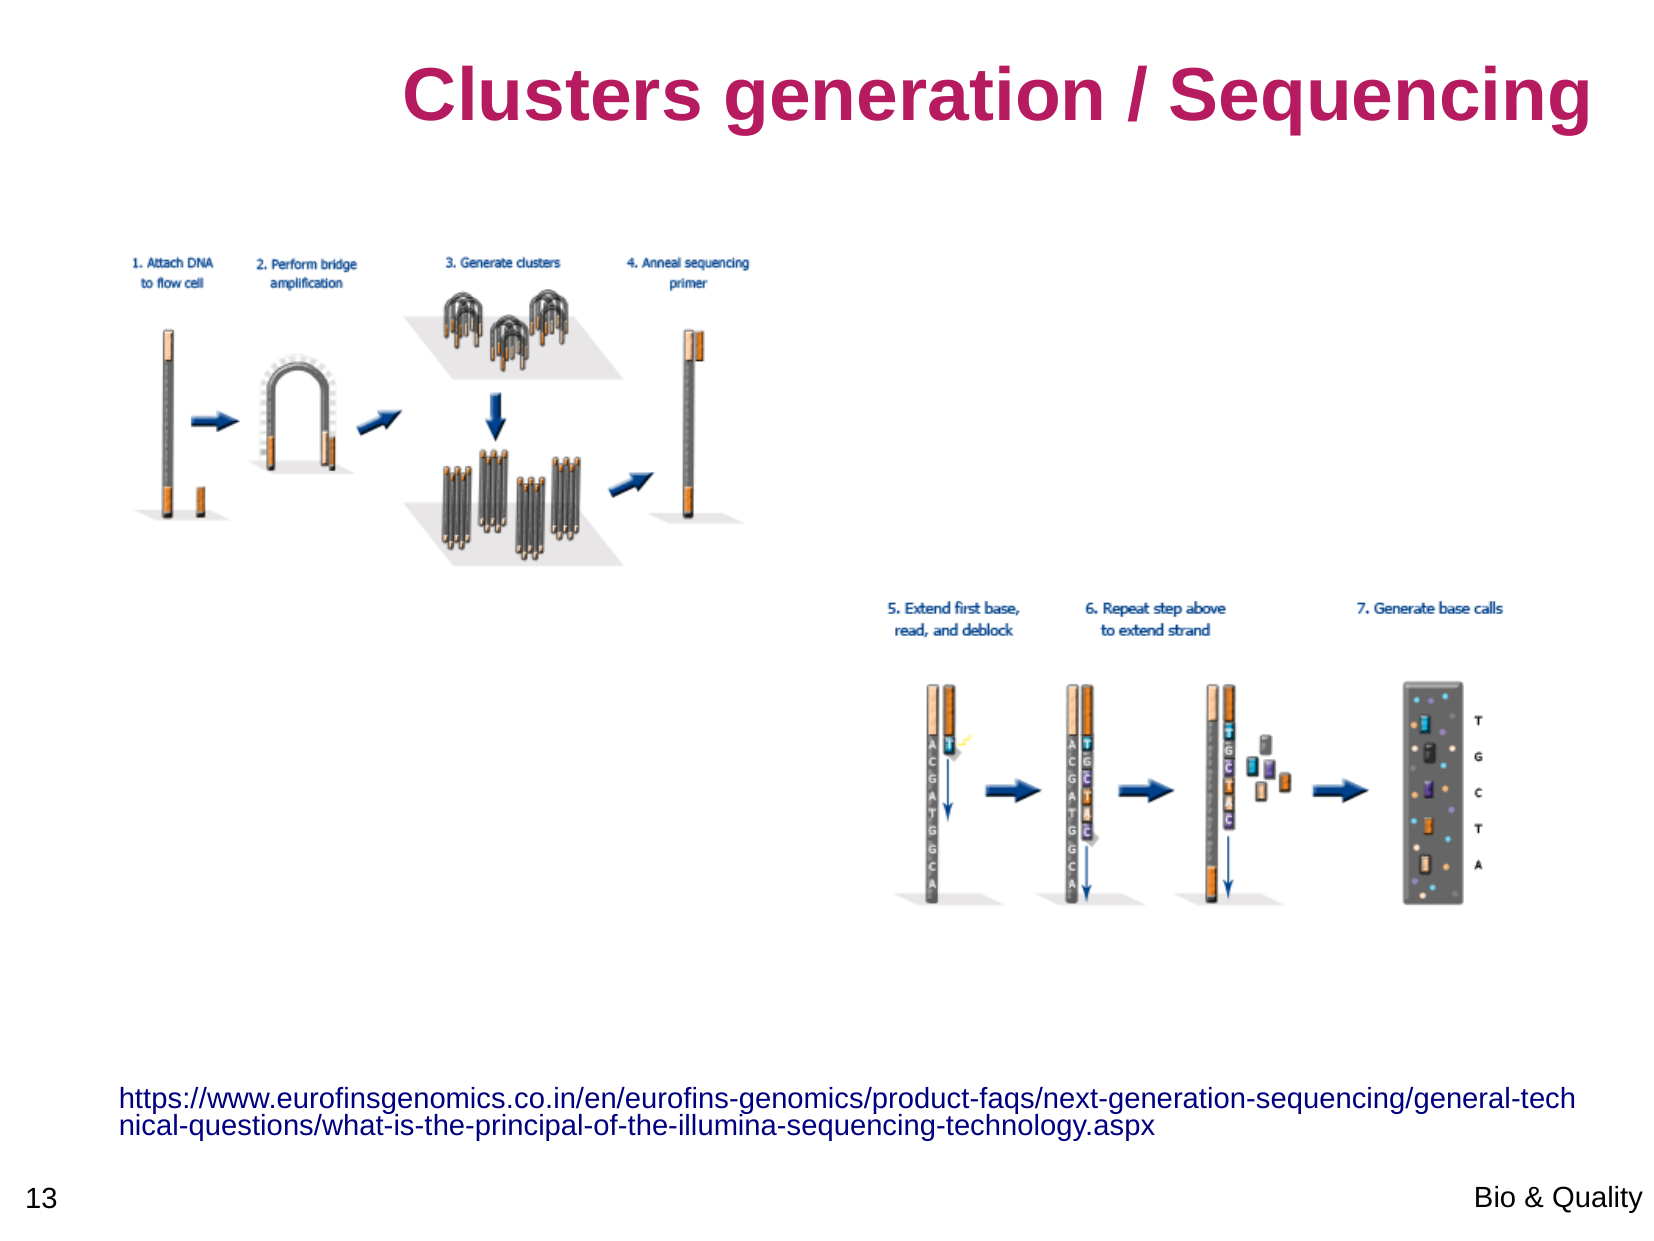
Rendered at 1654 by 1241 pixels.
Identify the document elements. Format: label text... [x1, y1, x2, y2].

picture [110, 238, 780, 579]
picture [866, 578, 1536, 935]
text_box Clusters generation / Sequencing [109, 32, 1595, 148]
text_box https://www.eurofinsgenomics.co.in/en/eurofins-genomics/product-faqs/next-generation-sequencing/general-technical-questions/what-is-the-principal-of-the-illumina-sequencing-technology.aspx [103, 1074, 1601, 1216]
